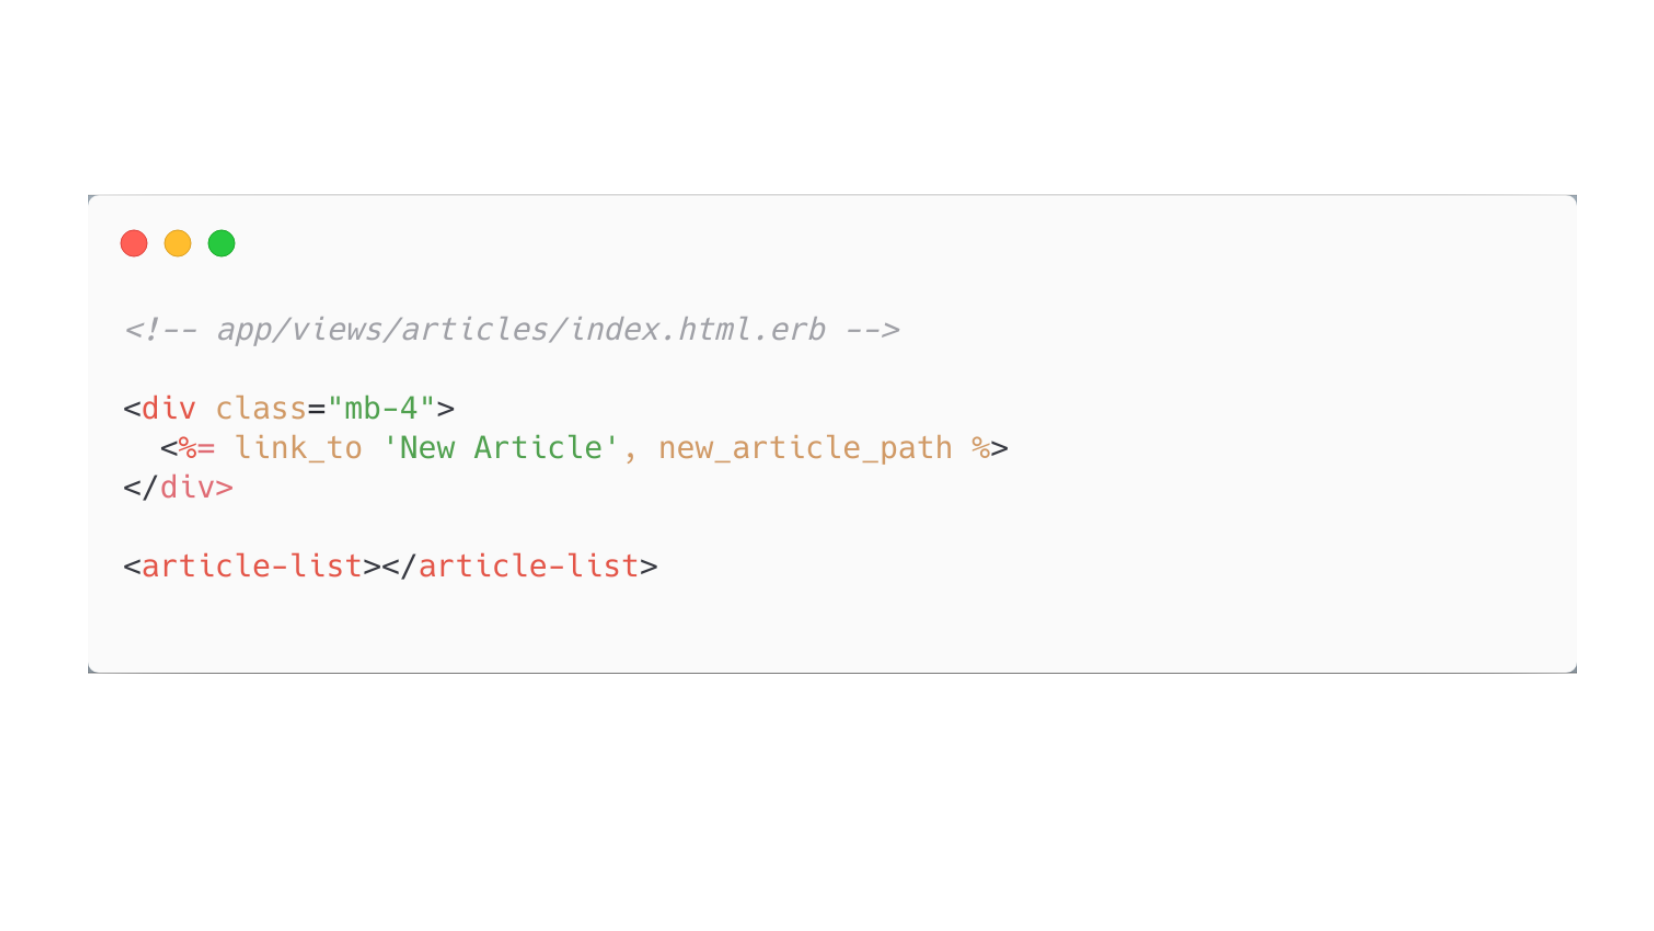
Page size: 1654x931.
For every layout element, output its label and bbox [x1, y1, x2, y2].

picture [88, 194, 1577, 674]
